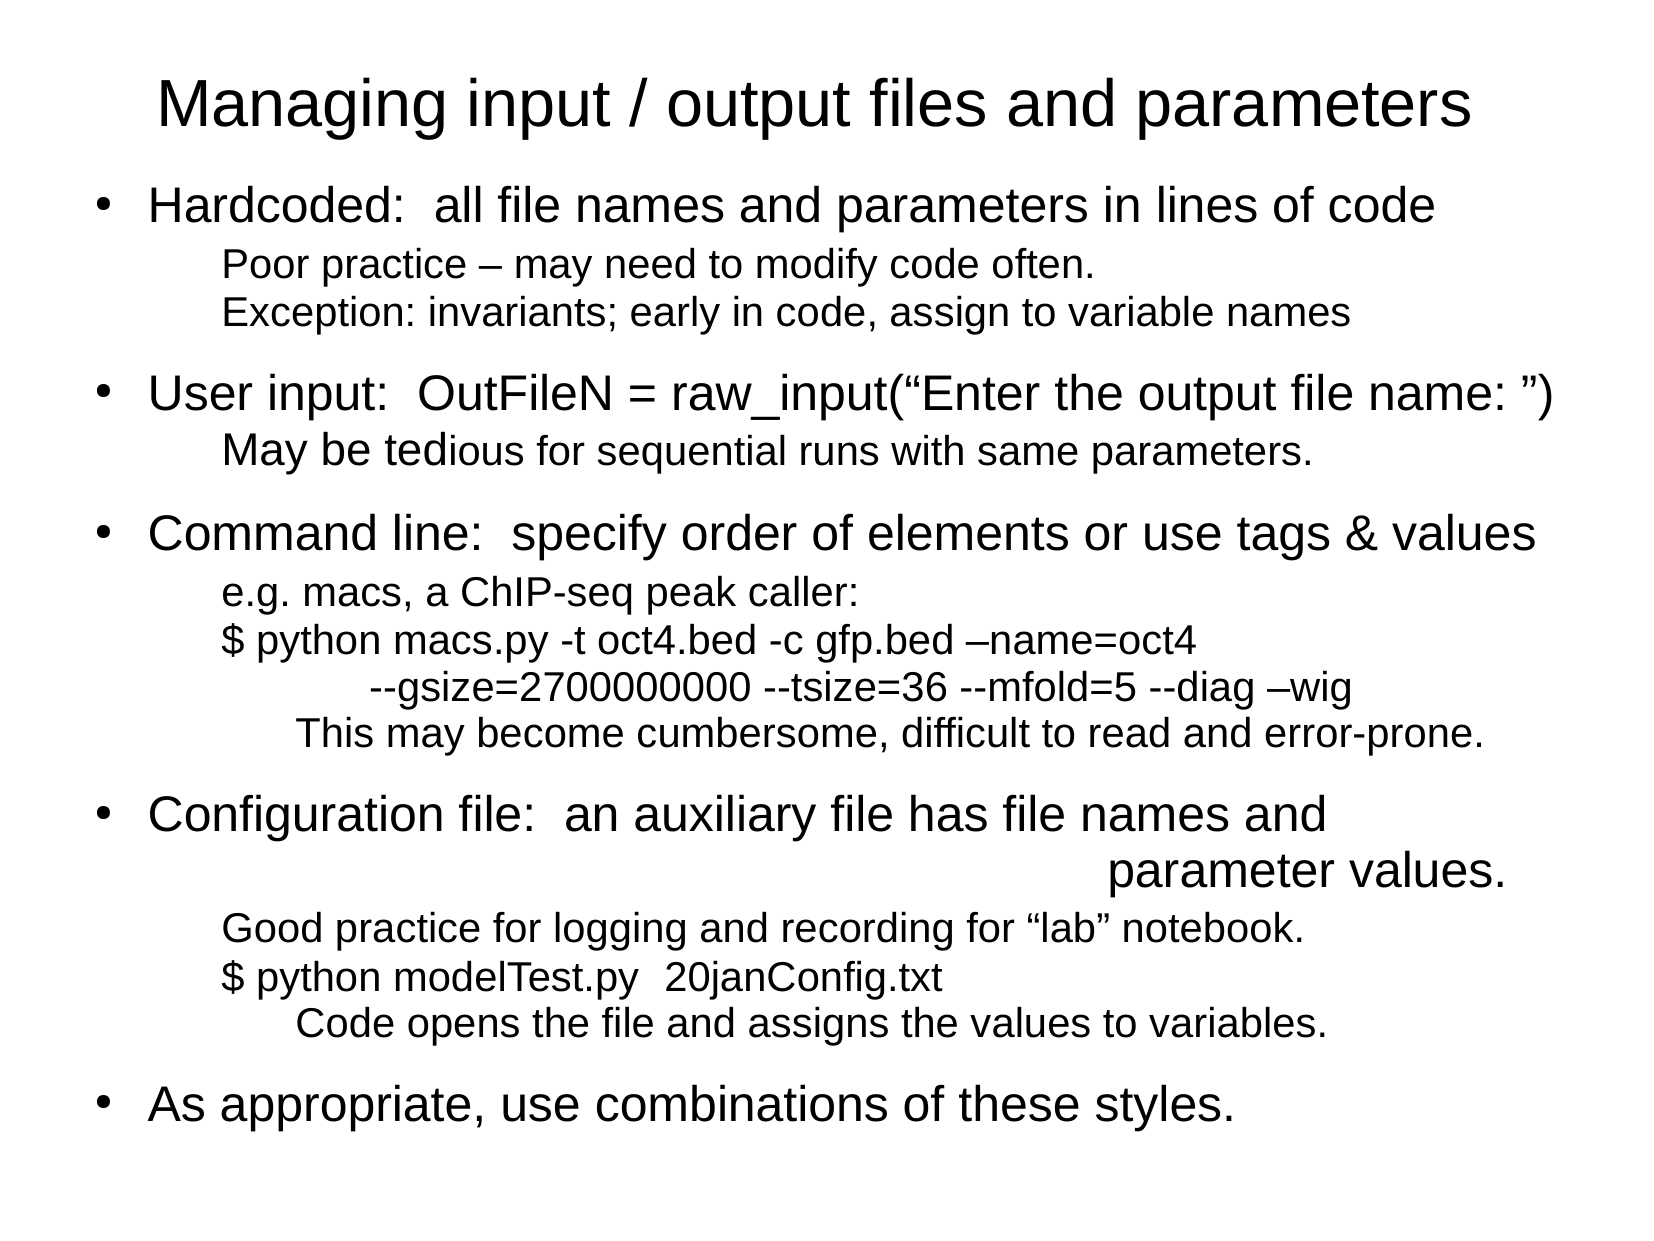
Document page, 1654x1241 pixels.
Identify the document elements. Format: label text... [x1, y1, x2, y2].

title Managing input / output files and parameters [59, 29, 1548, 178]
list Hardcoded: all file names and parameters in lines of code Poor practice – may need to modify code often. Exception: invariants; early in code, assign to variable names User input: OutFileN = raw_input(“Enter the output file name: ”) May be tedious for sequential runs with same parameters. Command line: specify order of elements or use tags & values e.g. macs, a ChIP-seq peak caller: $ python macs.py -t oct4.bed -c gfp.bed –name=oct4 --gsize=2700000000 --tsize=36 --mfold=5 --diag –wig This may become cumbersome, difficult to read and error-prone. Configuration file: an auxiliary file has file names and parameter values. Good practice for logging and recording for “lab” notebook. $ python modelTest.py 20janConfig.txt Code opens the file and assigns the values to variables. As appropriate, use combinations of these styles. [76, 177, 1565, 1152]
